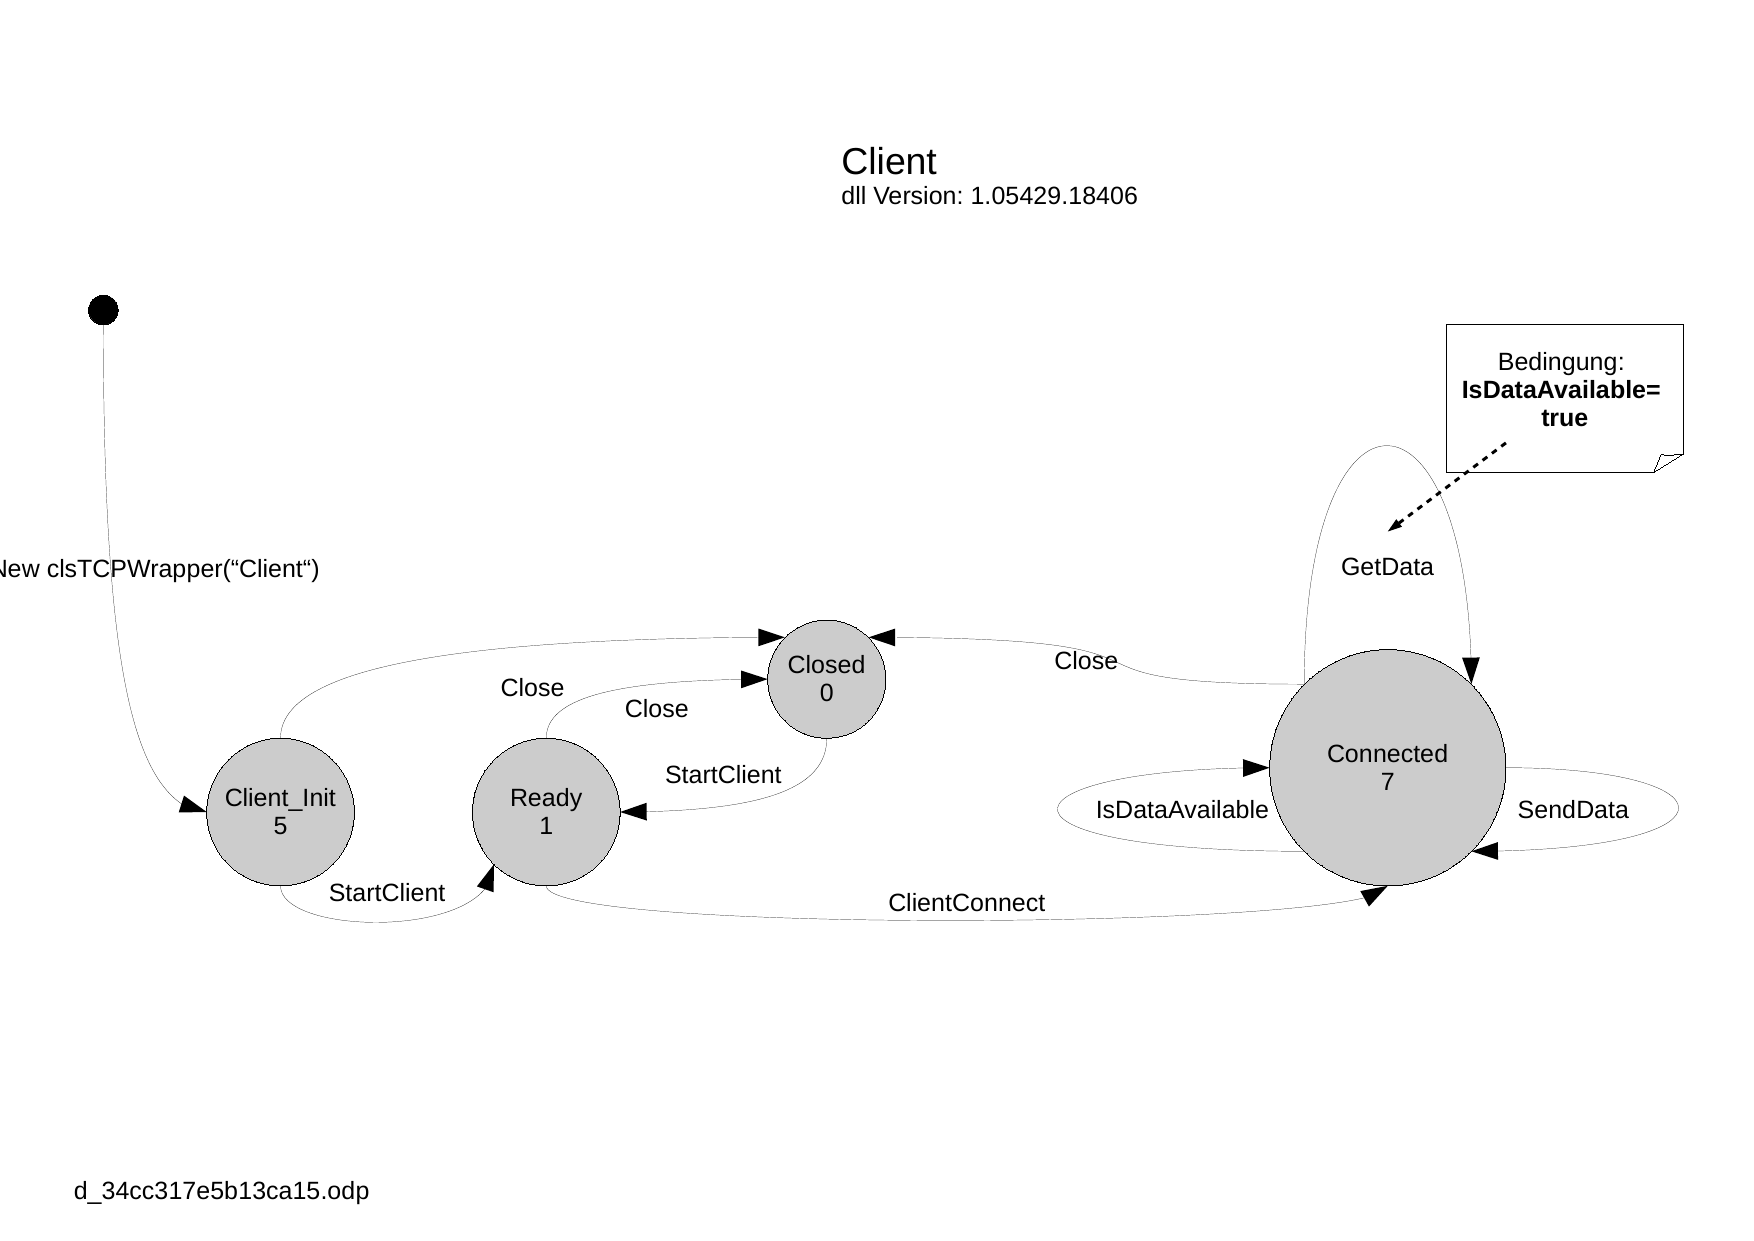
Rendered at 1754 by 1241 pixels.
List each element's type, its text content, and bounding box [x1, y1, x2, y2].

text_box Connected 7 [1269, 649, 1506, 886]
text_box IB13070102 - clsTCPWrapper States (leicht).odg [59, 1169, 1149, 1212]
text_box Bedingung: IsDataAvailable= true [1446, 324, 1684, 473]
text_box Closed 0 [767, 620, 886, 739]
text_box Client_Init 5 [206, 738, 355, 886]
text_box Client dll Version: 1.05429.18406 [826, 132, 1182, 218]
text_box Ready 1 [472, 738, 621, 886]
text_box [88, 295, 119, 325]
